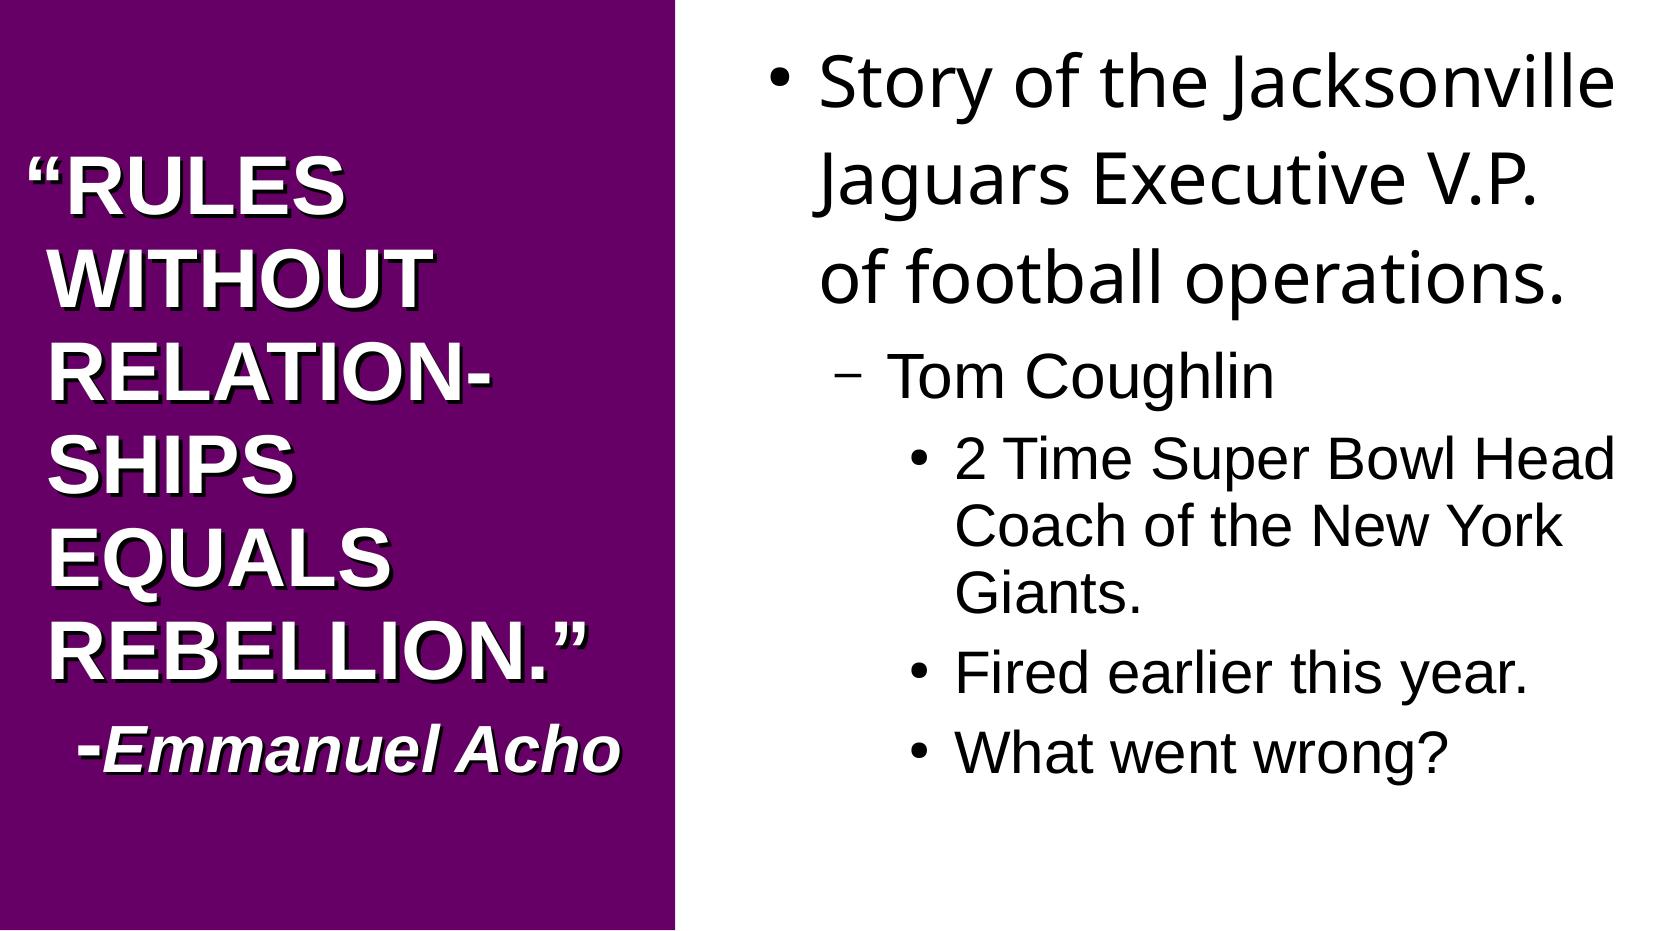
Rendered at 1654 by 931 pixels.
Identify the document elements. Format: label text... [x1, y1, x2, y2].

title “RULES WITHOUT RELATION- SHIPS EQUALS REBELLION.” -Emmanuel Acho [0, 0, 676, 931]
list Story of the Jacksonville Jaguars Executive V.P. of football operations. Tom Coughlin 2 Time Super Bowl Head Coach of the New York Giants. Fired earlier this year. What went wrong? [750, 30, 1621, 886]
